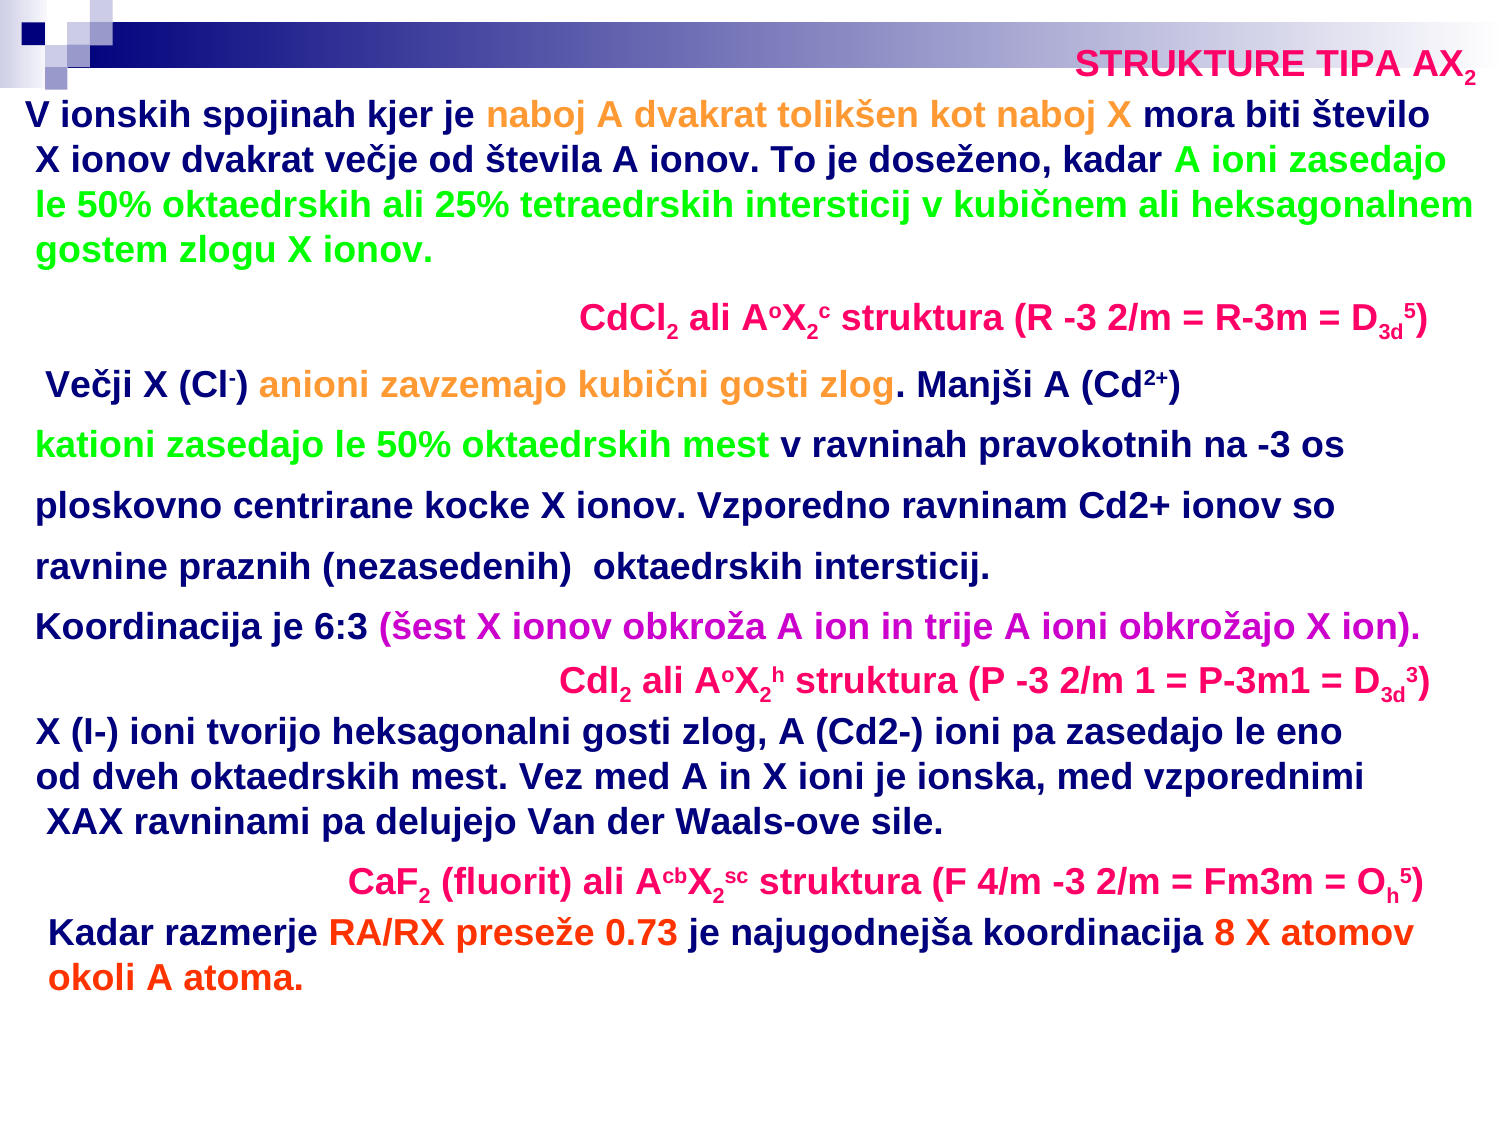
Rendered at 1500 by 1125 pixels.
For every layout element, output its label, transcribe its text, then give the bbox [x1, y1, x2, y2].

text_box CdI2 ali AoX2h struktura (P -3 2/m 1 = P-3m1 = D3d3) X (I-) ioni tvorijo heksagonalni gosti zlog, A (Cd2-) ioni pa zasedajo le eno od dveh oktaedrskih mest. Vez med A in X ioni je ionska, med vzporednimi XAX ravninami pa delujejo Van der Waals-ove sile. [20, 648, 1446, 895]
text_box CaF2 (fluorit) ali AcbX2sc struktura (F 4/m -3 2/m = Fm3m = Oh5) Kadar razmerje RA/RX preseže 0.73 je najugodnejša koordinacija 8 X atomov okoli A atoma. [33, 849, 1440, 1051]
text_box CdCl2 ali AoX2c struktura (R -3 2/m = R-3m = D3d5) Večji X (Cl-) anioni zavzemajo kubični gosti zlog. Manjši A (Cd2+) kationi zasedajo le 50% oktaedrskih mest v ravninah pravokotnih na -3 os ploskovno centrirane kocke X ionov. Vzporedno ravninam Cd2+ ionov so ravnine praznih (nezasedenih) oktaedrskih intersticij. Koordinacija je 6:3 (šest X ionov obkroža A ion in trije A ioni obkrožajo X ion). [19, 267, 1444, 656]
text_box STRUKTURE TIPA AX2 V ionskih spojinah kjer je naboj A dvakrat tolikšen kot naboj X mora biti število X ionov dvakrat večje od števila A ionov. To je doseženo, kadar A ioni zasedajo le 50% oktaedrskih ali 25% tetraedrskih intersticij v kubičnem ali heksagonalnem gostem zlogu X ionov. [9, 30, 1492, 278]
